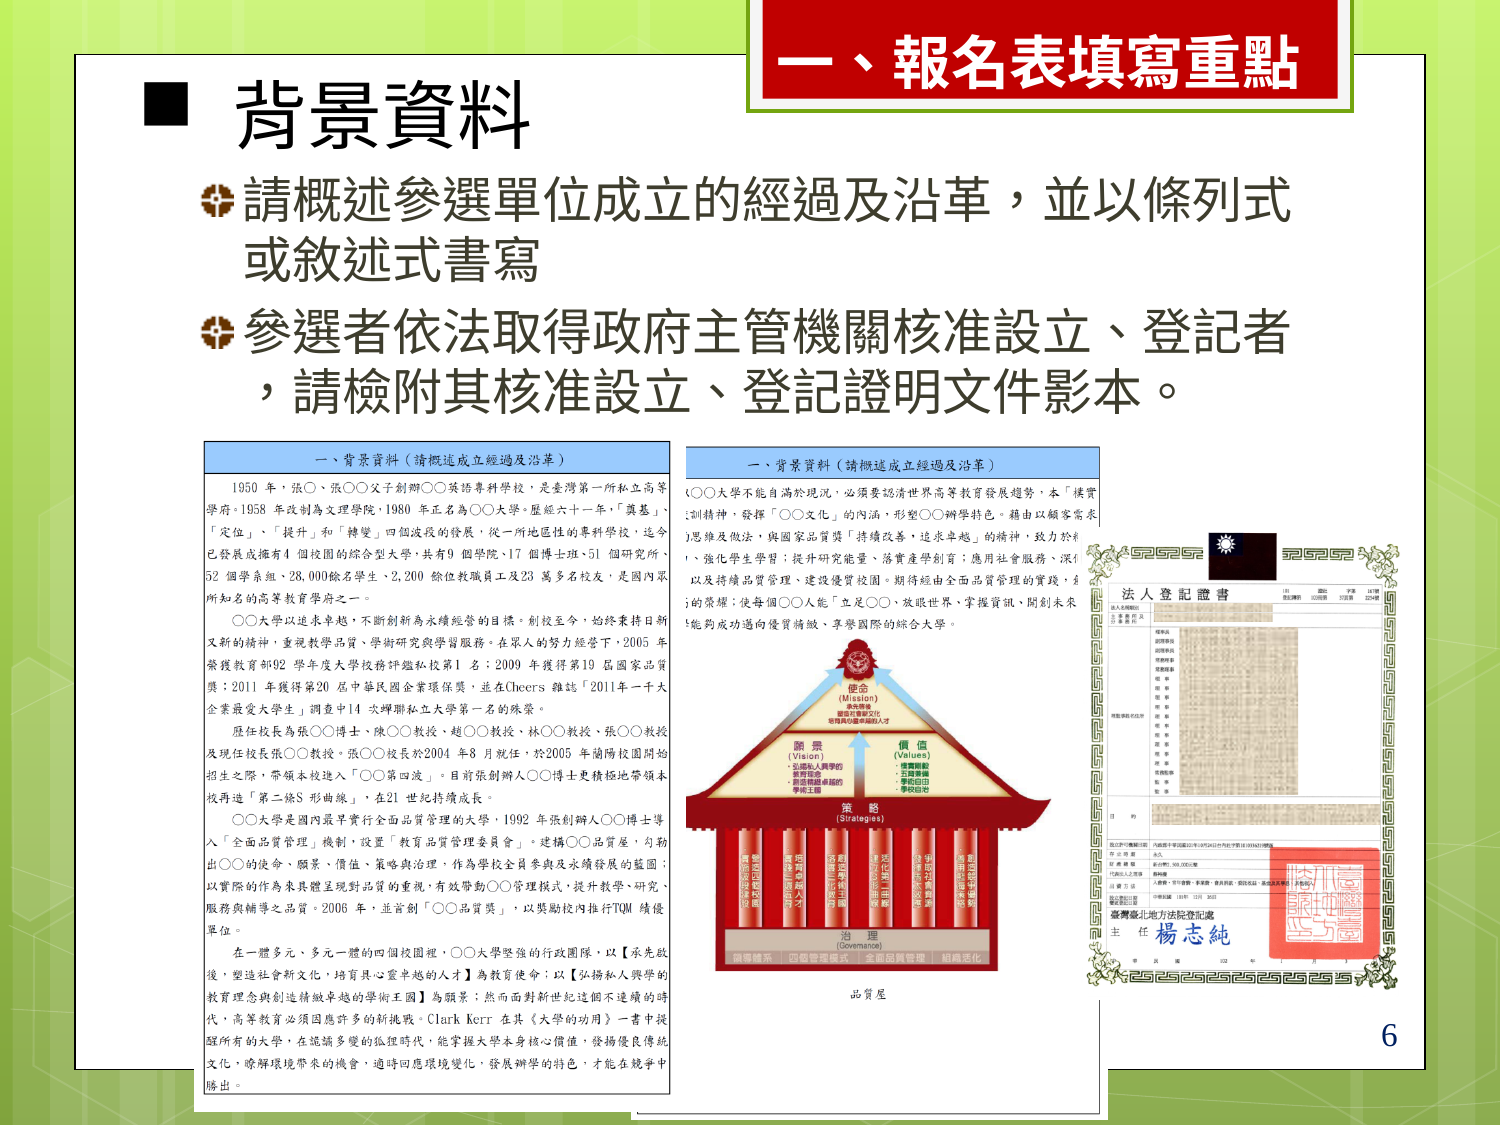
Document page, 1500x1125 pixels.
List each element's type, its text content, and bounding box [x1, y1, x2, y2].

title 背景資料 [123, 54, 621, 173]
text_box <編號> [1108, 1003, 1413, 1064]
text_box [1154, 603, 1273, 612]
text_box [1151, 804, 1381, 825]
text_box 一、報名表填寫重點 [749, 0, 1316, 104]
list 請概述參選單位成立的經過及沿革，並以條列式或敘述式書寫 參選者依法取得政府主管機關核准設立、登記者，請檢附其核准設立、登記證明文件影本。 [171, 160, 1353, 894]
picture [194, 432, 1402, 1120]
text_box [1153, 613, 1273, 622]
text_box [1179, 627, 1299, 795]
